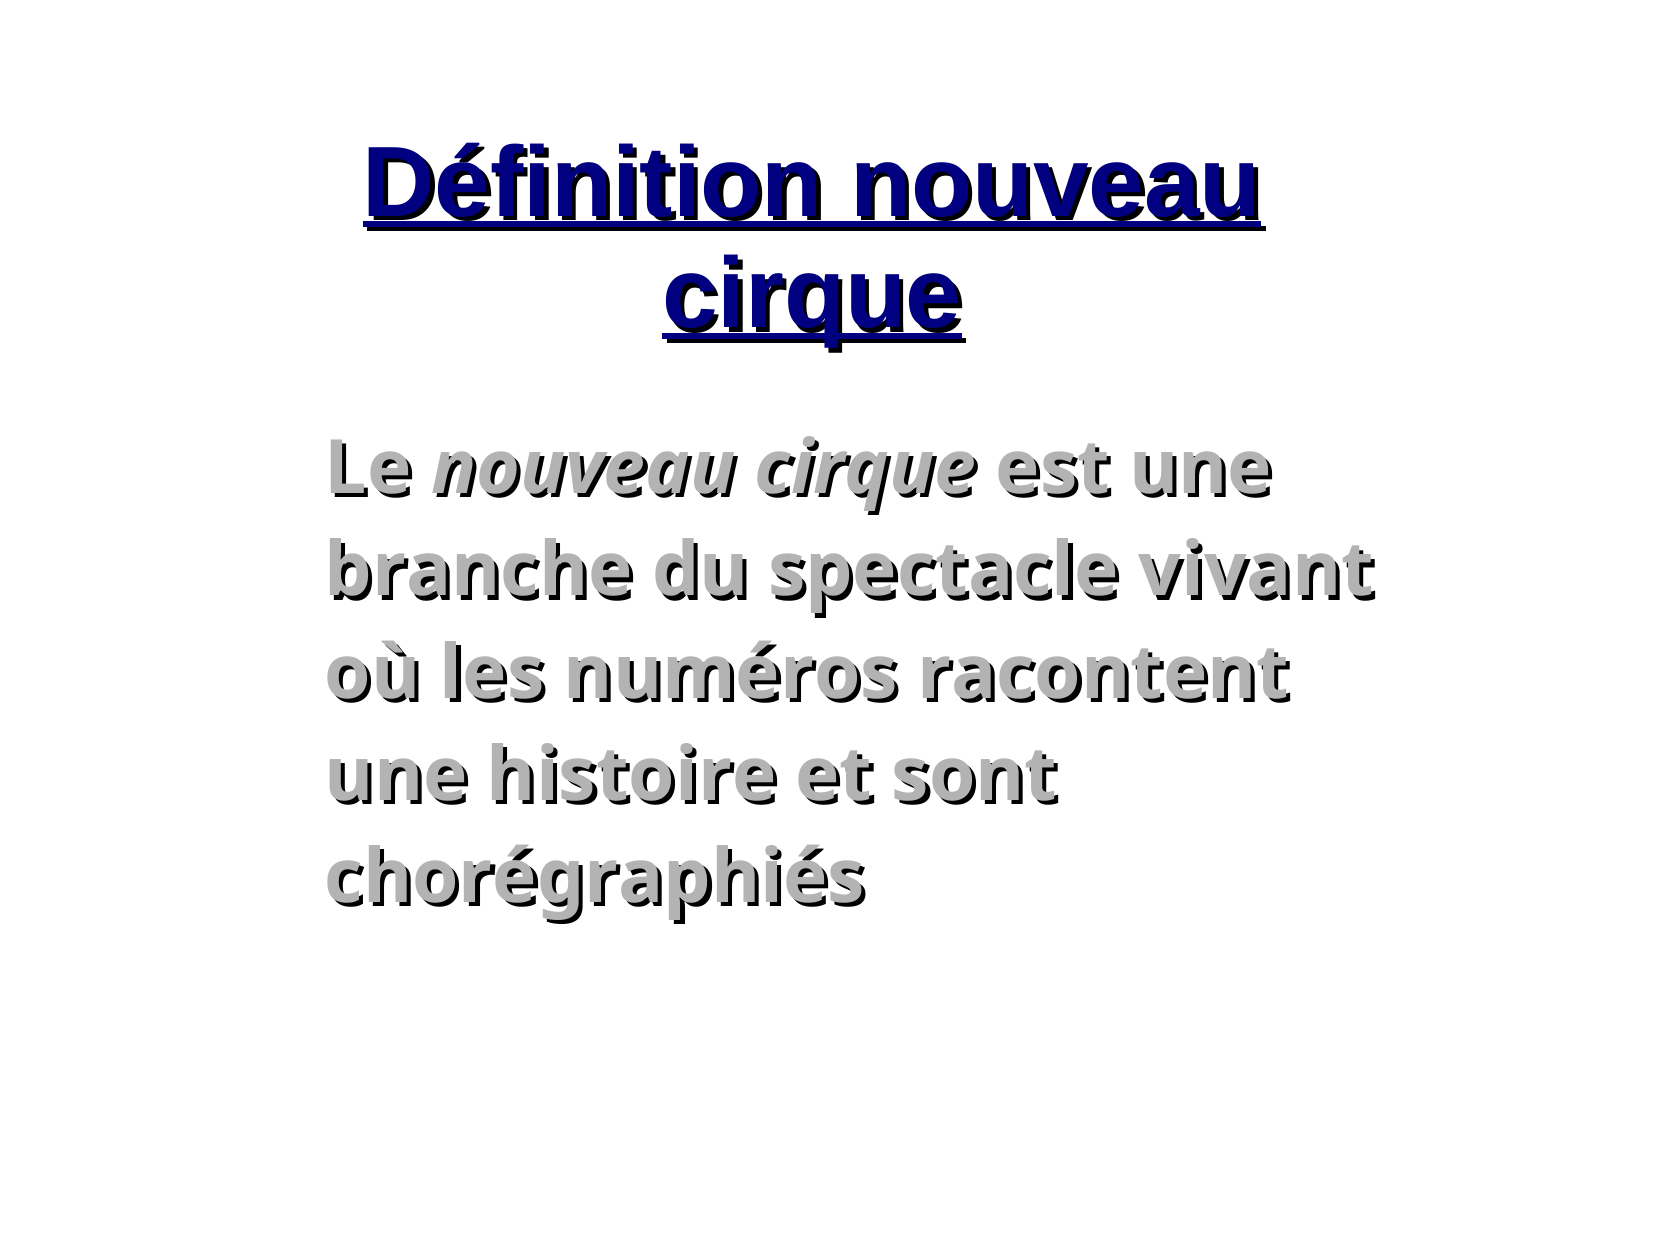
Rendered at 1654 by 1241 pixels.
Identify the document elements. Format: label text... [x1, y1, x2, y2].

text_box Définition nouveau cirque [265, 118, 1359, 357]
text_box Le nouveau cirque est une branche du spectacle vivant où les numéros racontent une histoire et sont chorégraphiés [324, 413, 1418, 937]
